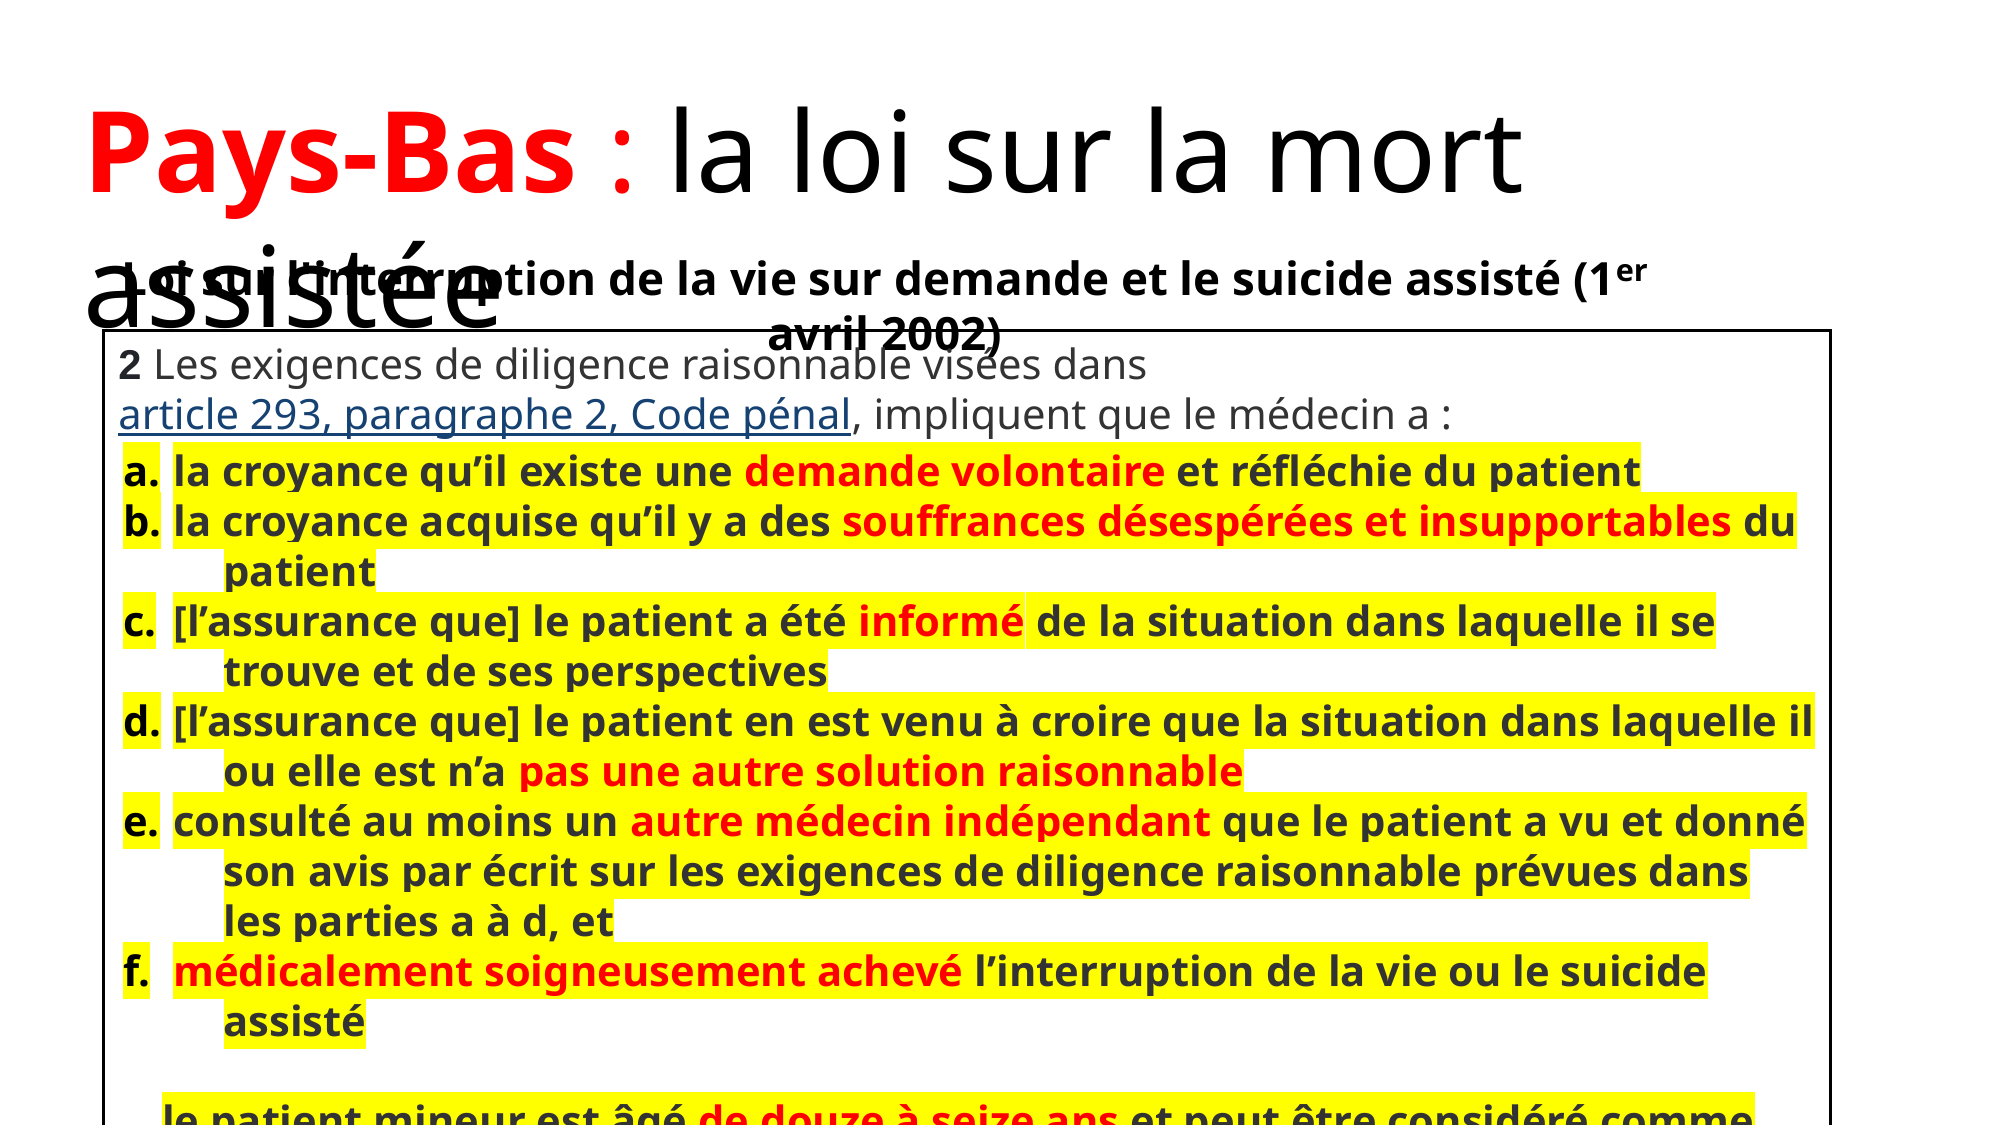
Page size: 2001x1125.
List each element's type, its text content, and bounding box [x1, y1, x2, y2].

text_box 2 Les exigences de diligence raisonnable visées dans article 293, paragraphe 2, Code pénal, impliquent que le médecin a : la croyance qu’il existe une demande volontaire et réfléchie du patient la croyance acquise qu’il y a des souffrances désespérées et insupportables du patient [l’assurance que] le patient a été informé de la situation dans laquelle il se trouve et de ses perspectives [l’assurance que] le patient en est venu à croire que la situation dans laquelle il ou elle est n’a pas une autre solution raisonnable consulté au moins un autre médecin indépendant que le patient a vu et donné son avis par écrit sur les exigences de diligence raisonnable prévues dans les parties a à d, et médicalement soigneusement achevé l’interruption de la vie ou le suicide assisté … le patient mineur est âgé de douze à seize ans et peut être considéré comme capable d’une appréciation raisonnable […] peut ou peut faire lui-même la fin de sa vie ou aider au suicide. [103, 330, 1831, 1053]
text_box Pays-Bas : la loi sur la mort assistée [68, 72, 1897, 225]
text_box Loi sur l'interruption de la vie sur demande et le suicide assisté (1er avril 2002) [68, 241, 1701, 313]
